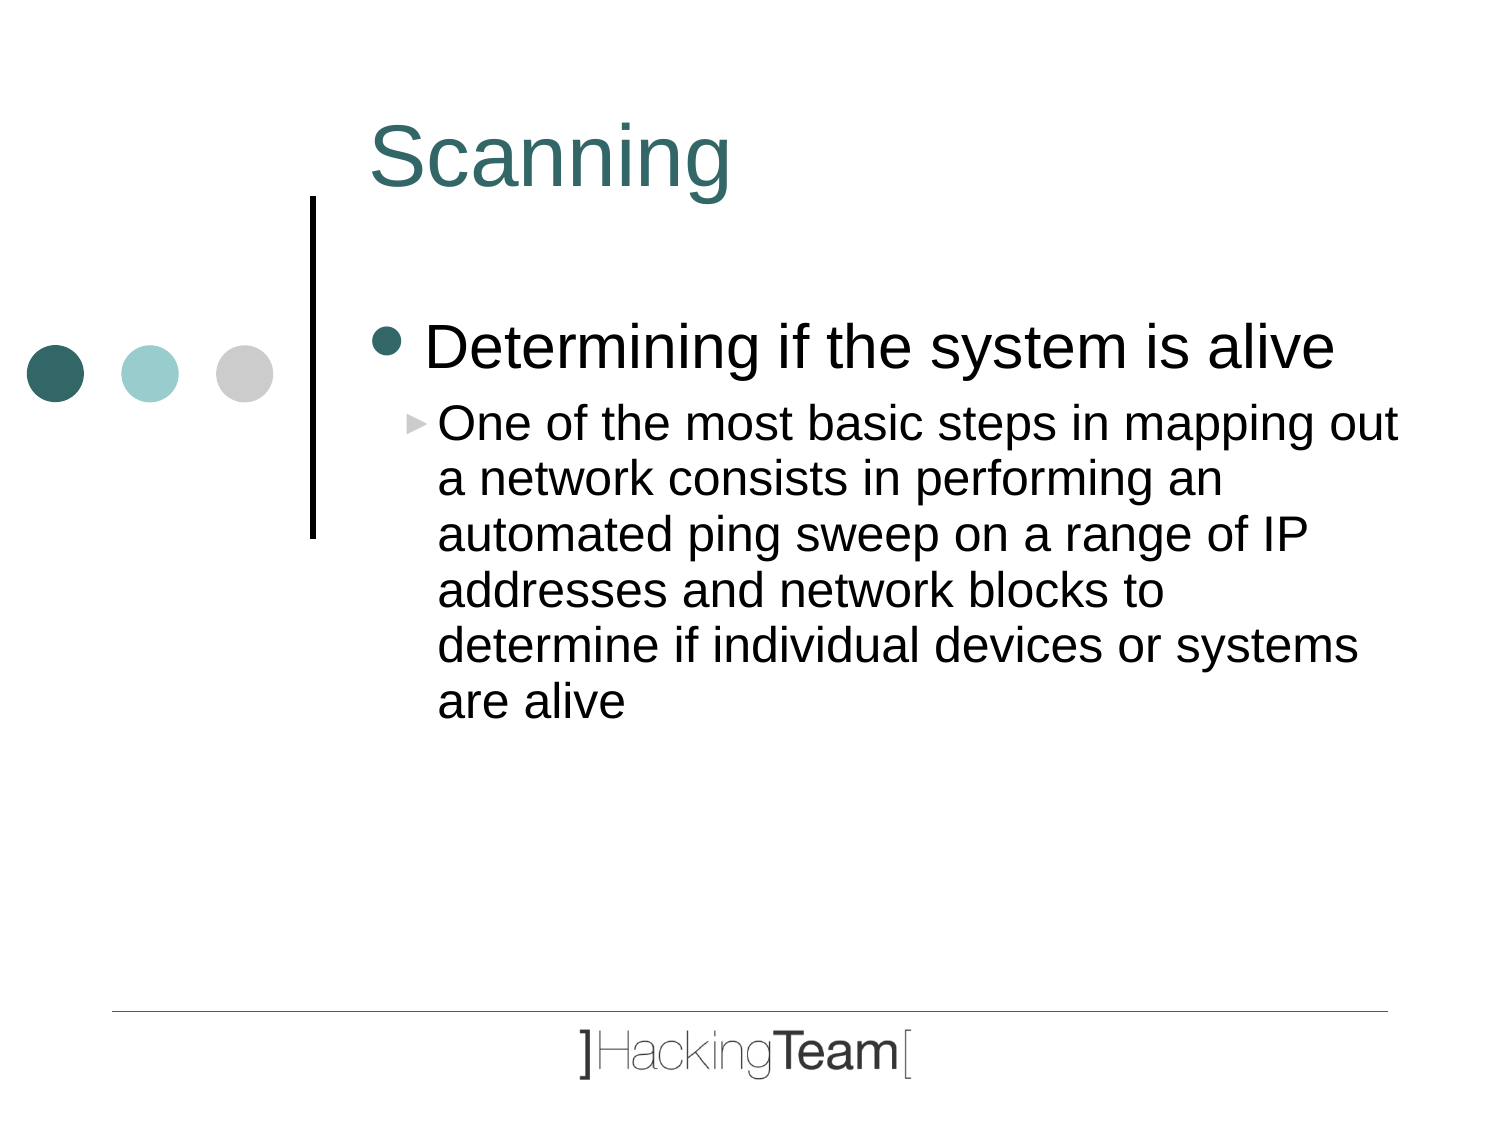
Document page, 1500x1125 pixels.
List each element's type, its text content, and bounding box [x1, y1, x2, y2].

picture [574, 1041, 916, 1084]
list Determining if the system is alive One of the most basic steps in mapping out a network consists in performing an automated ping sweep on a range of IP addresses and network blocks to determine if individual devices or systems are alive [249, 312, 1401, 1041]
title Scanning [249, 38, 1401, 275]
